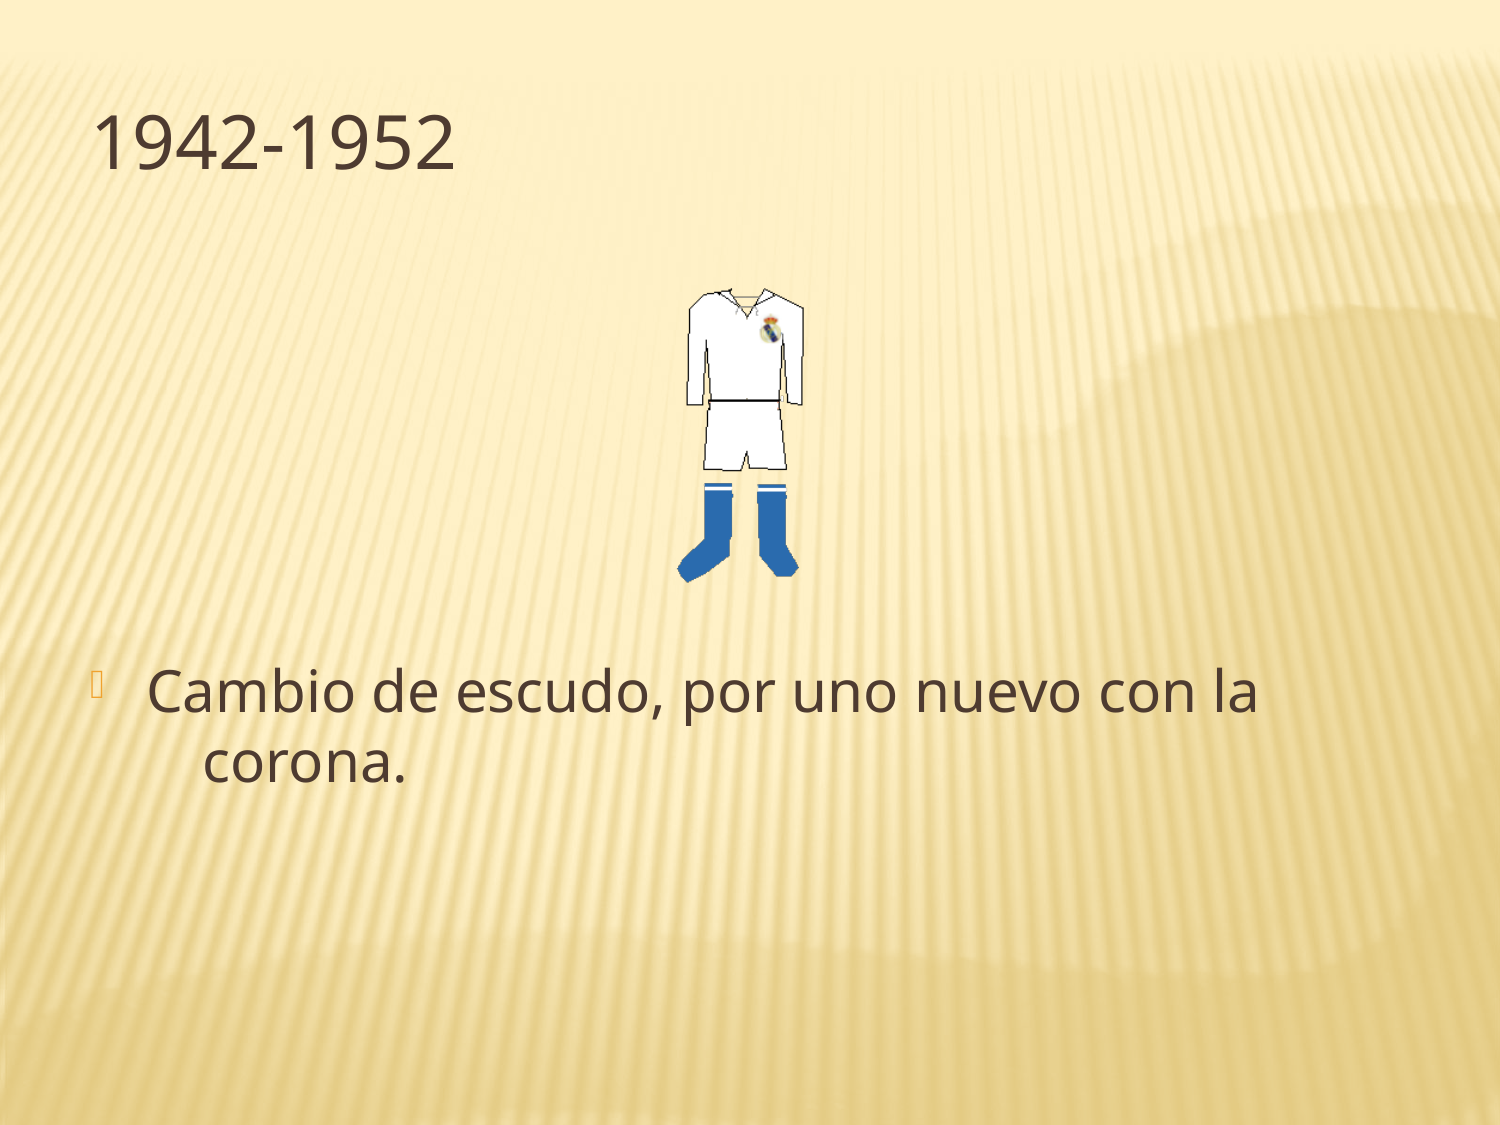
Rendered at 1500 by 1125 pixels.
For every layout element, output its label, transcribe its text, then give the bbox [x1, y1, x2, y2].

picture [652, 262, 848, 622]
title 1942-1952 [75, 45, 1426, 234]
list Cambio de escudo, por uno nuevo con la corona. [75, 646, 1426, 1006]
